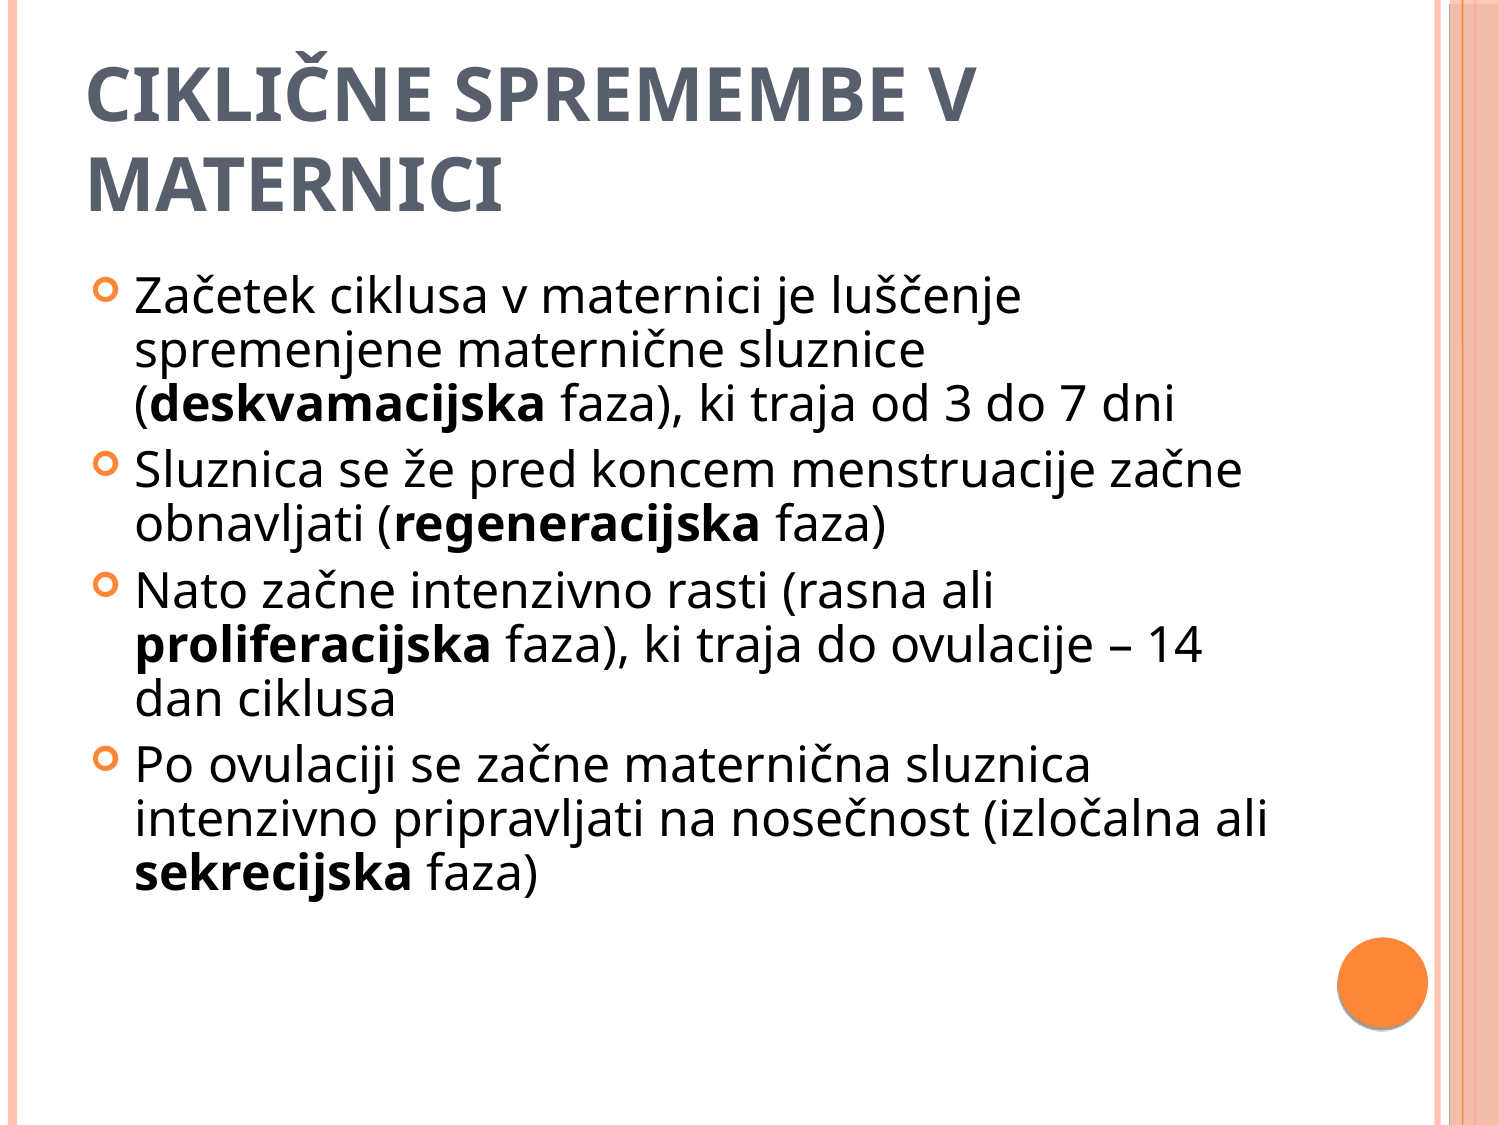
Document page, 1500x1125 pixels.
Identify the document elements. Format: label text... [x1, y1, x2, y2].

list Začetek ciklusa v maternici je luščenje spremenjene maternične sluznice (deskvamacijska faza), ki traja od 3 do 7 dni Sluznica se že pred koncem menstruacije začne obnavljati (regeneracijska faza) Nato začne intenzivno rasti (rasna ali proliferacijska faza), ki traja do ovulacije – 14 dan ciklusa Po ovulaciji se začne maternična sluznica intenzivno pripravljati na nosečnost (izločalna ali sekrecijska faza) [75, 262, 1300, 1062]
title Ciklične spremembe v maternici [70, 46, 1421, 235]
